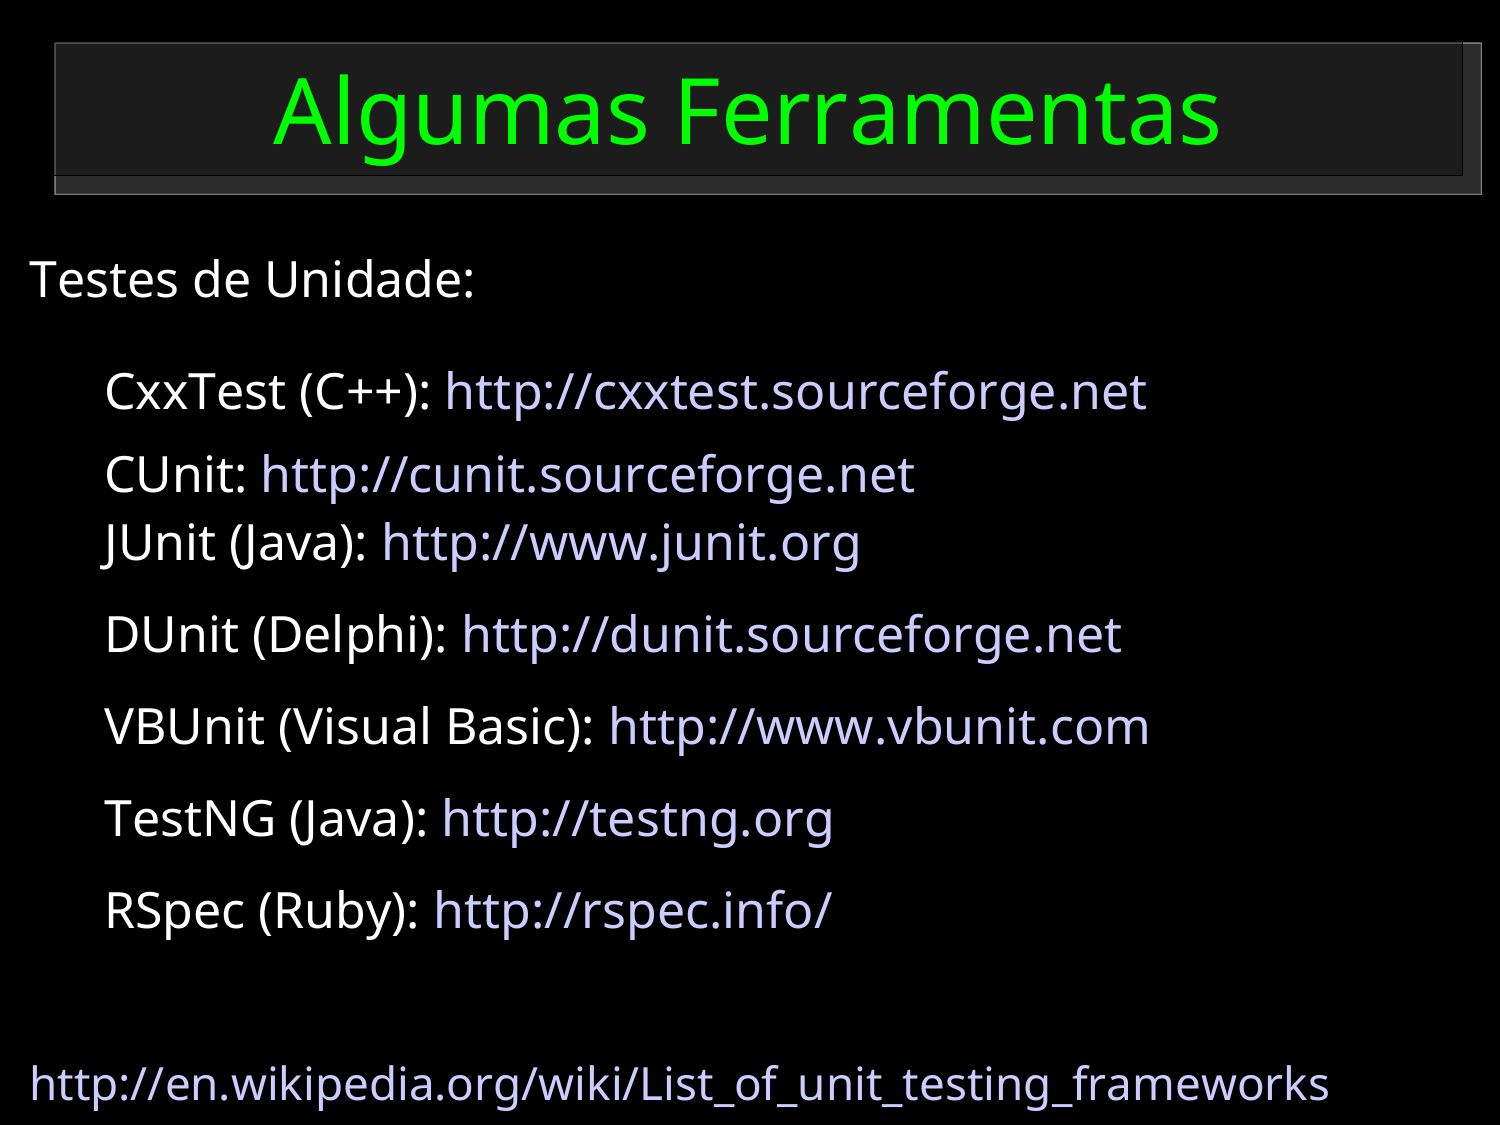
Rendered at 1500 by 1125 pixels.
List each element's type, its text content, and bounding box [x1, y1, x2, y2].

title Algumas Ferramentas [29, 38, 1469, 180]
list Testes de Unidade: CxxTest (C++): http://cxxtest.sourceforge.net CUnit: http://cunit.sourceforge.net JUnit (Java): http://www.junit.org DUnit (Delphi): http://dunit.sourceforge.net VBUnit (Visual Basic): http://www.vbunit.com TestNG (Java): http://testng.org RSpec (Ruby): http://rspec.info/ http://en.wikipedia.org/wiki/List_of_unit_testing_frameworks [29, 243, 1469, 1080]
